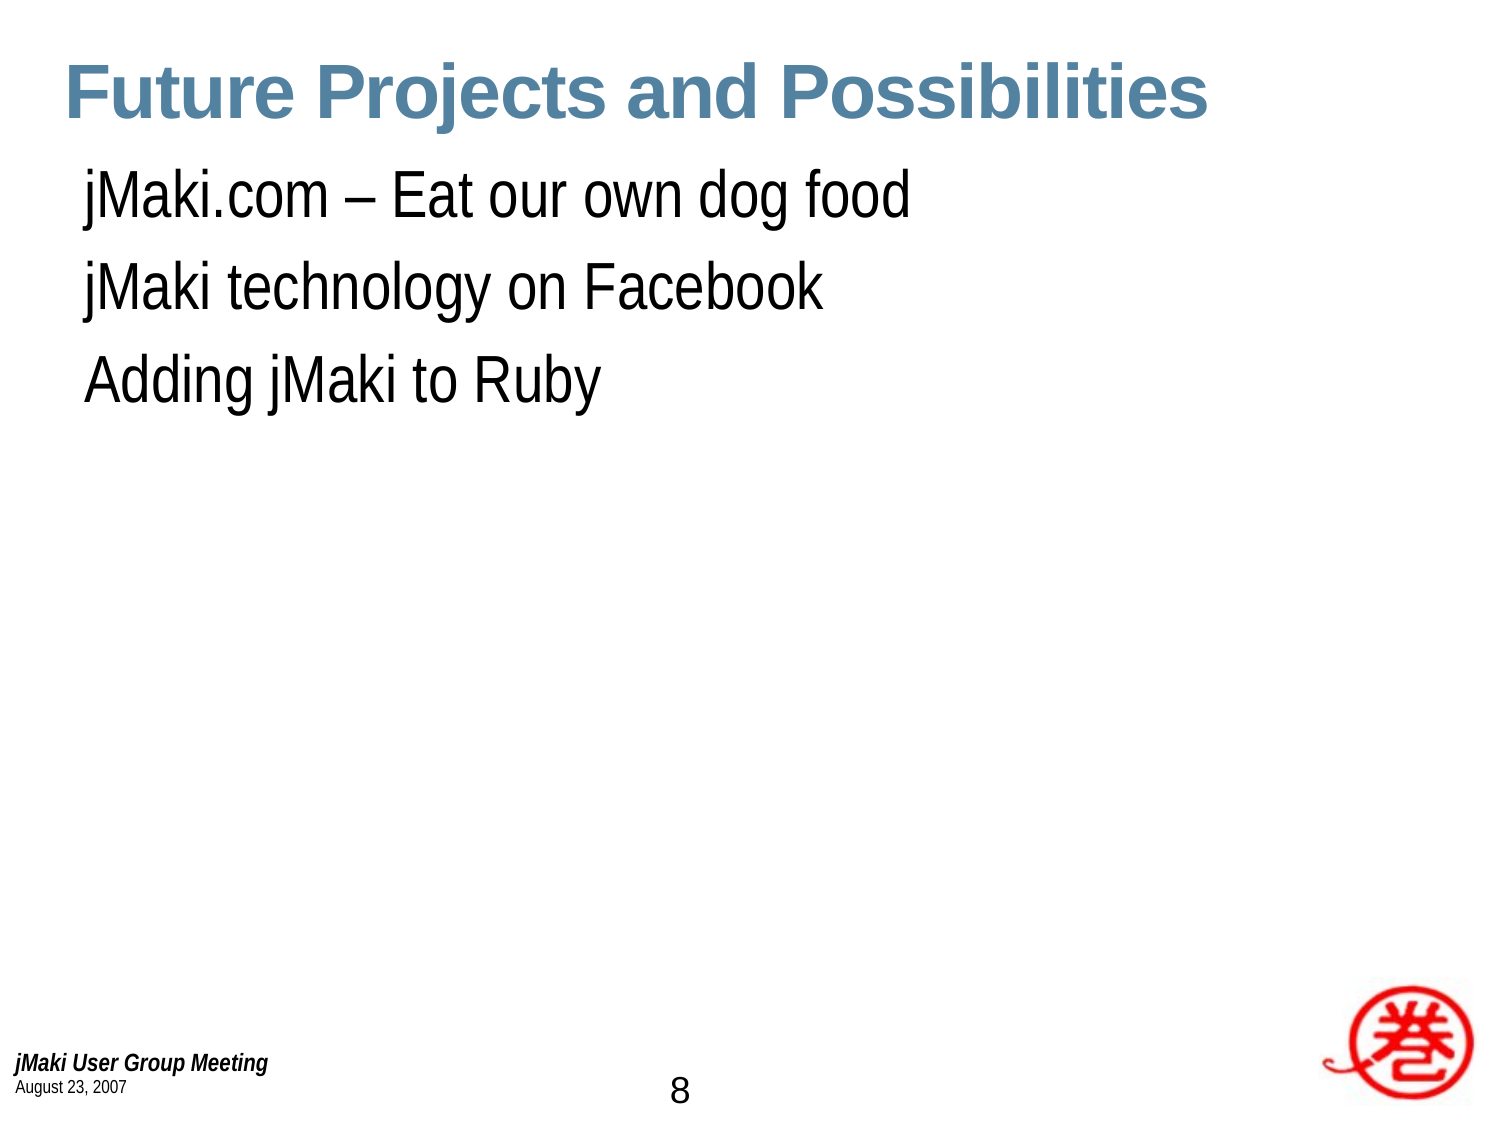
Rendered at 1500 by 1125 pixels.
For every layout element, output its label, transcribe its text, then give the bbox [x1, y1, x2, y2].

picture [1318, 977, 1479, 1106]
title Future Projects and Possibilities [64, 57, 1427, 162]
list jMaki.com – Eat our own dog food jMaki technology on Facebook Adding jMaki to Ruby [64, 165, 1426, 860]
